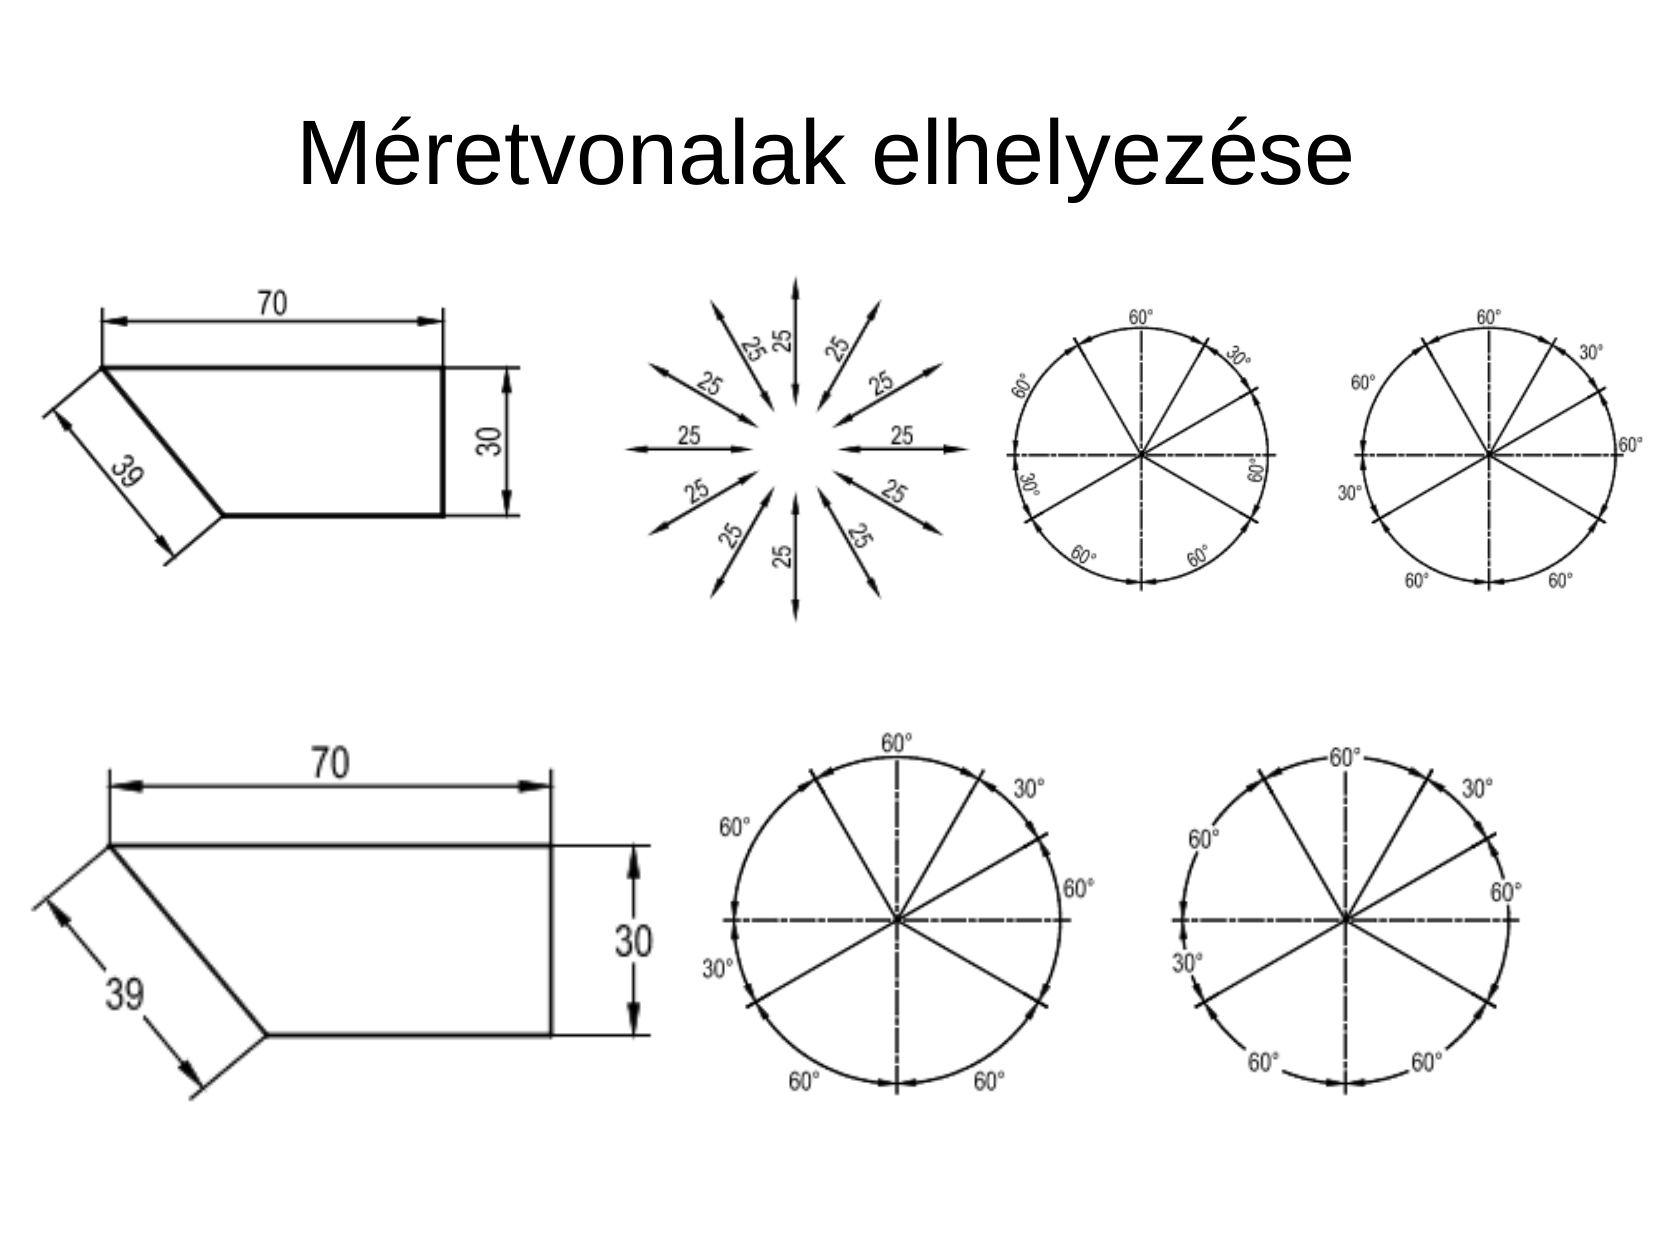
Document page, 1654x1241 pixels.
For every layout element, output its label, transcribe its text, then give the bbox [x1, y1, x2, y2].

title Méretvonalak elhelyezése [82, 49, 1571, 257]
picture [0, 236, 1654, 662]
picture [0, 708, 1537, 1123]
